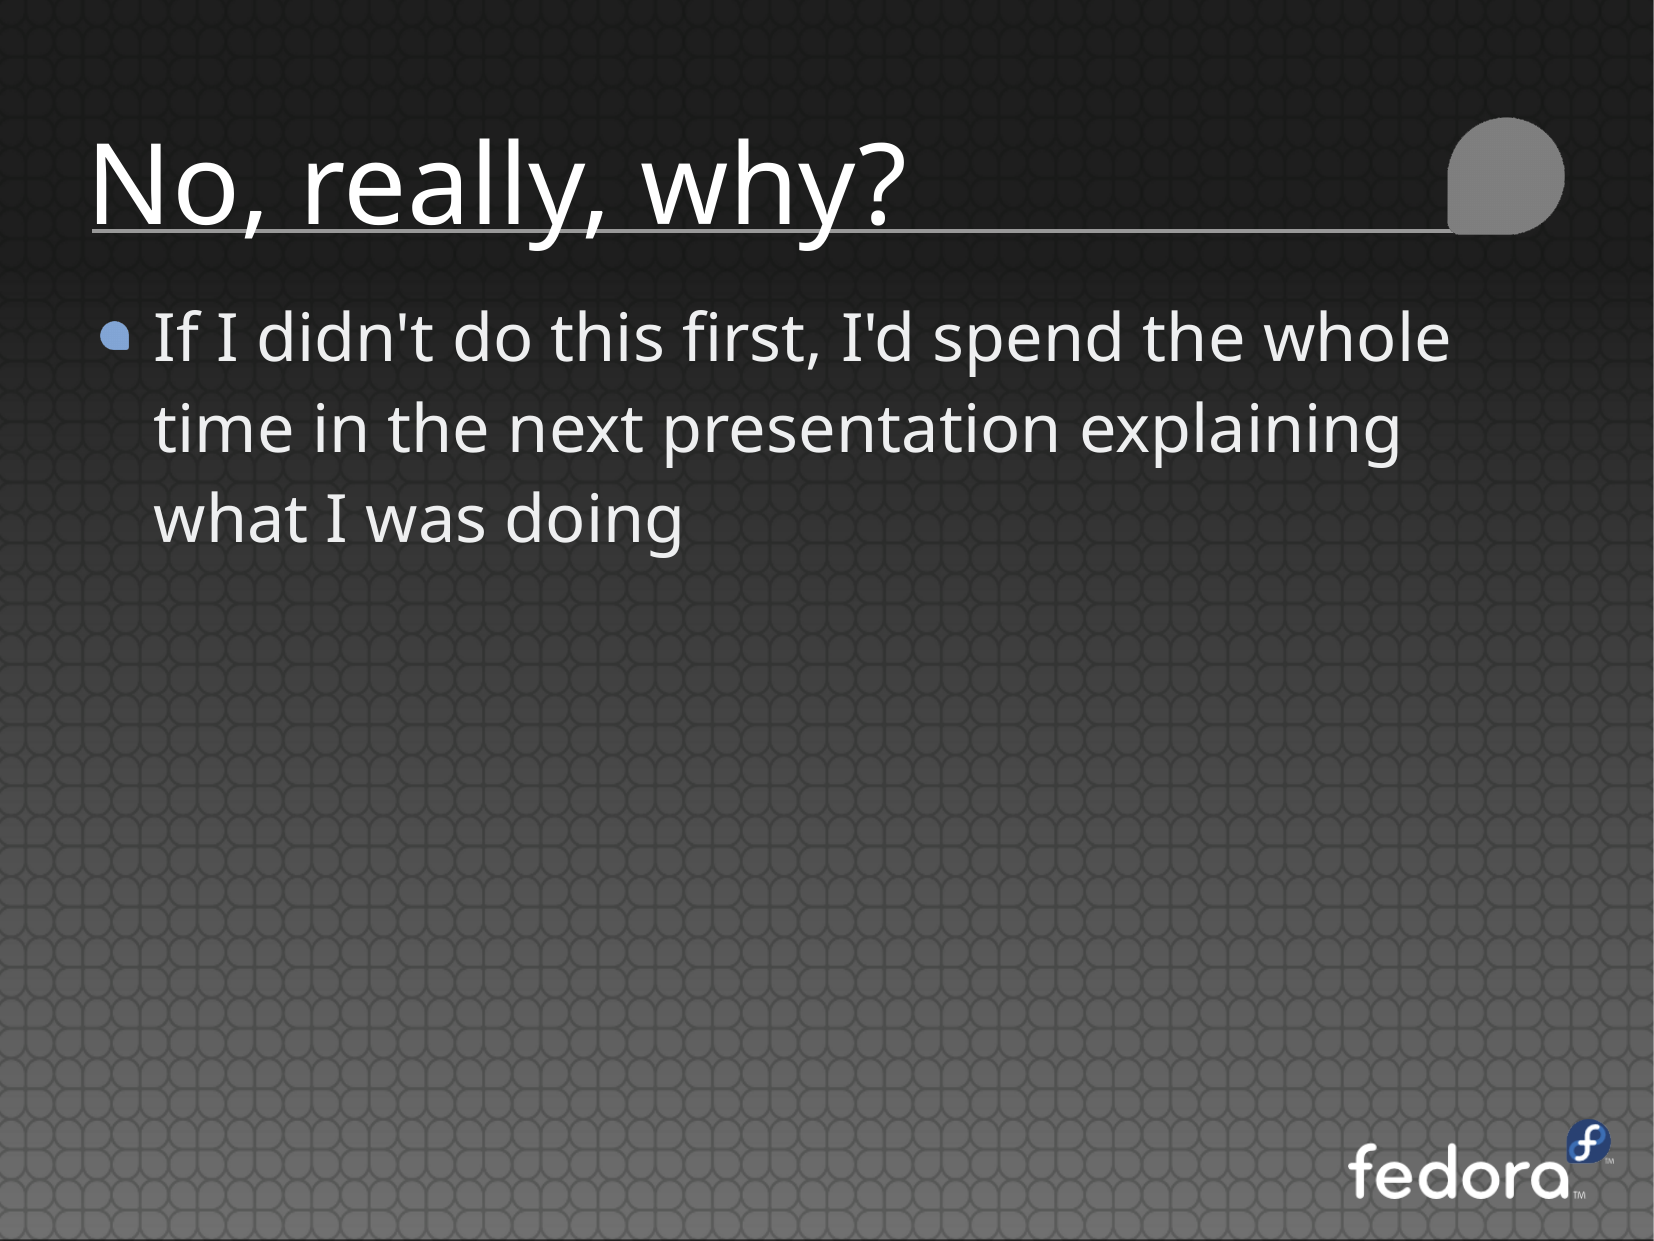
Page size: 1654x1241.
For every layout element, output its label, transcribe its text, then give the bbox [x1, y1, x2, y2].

title No, really, why? [86, 112, 1576, 249]
list If I didn't do this first, I'd spend the whole time in the next presentation explaining what I was doing [82, 290, 1571, 1109]
picture [0, 0, 1654, 1241]
